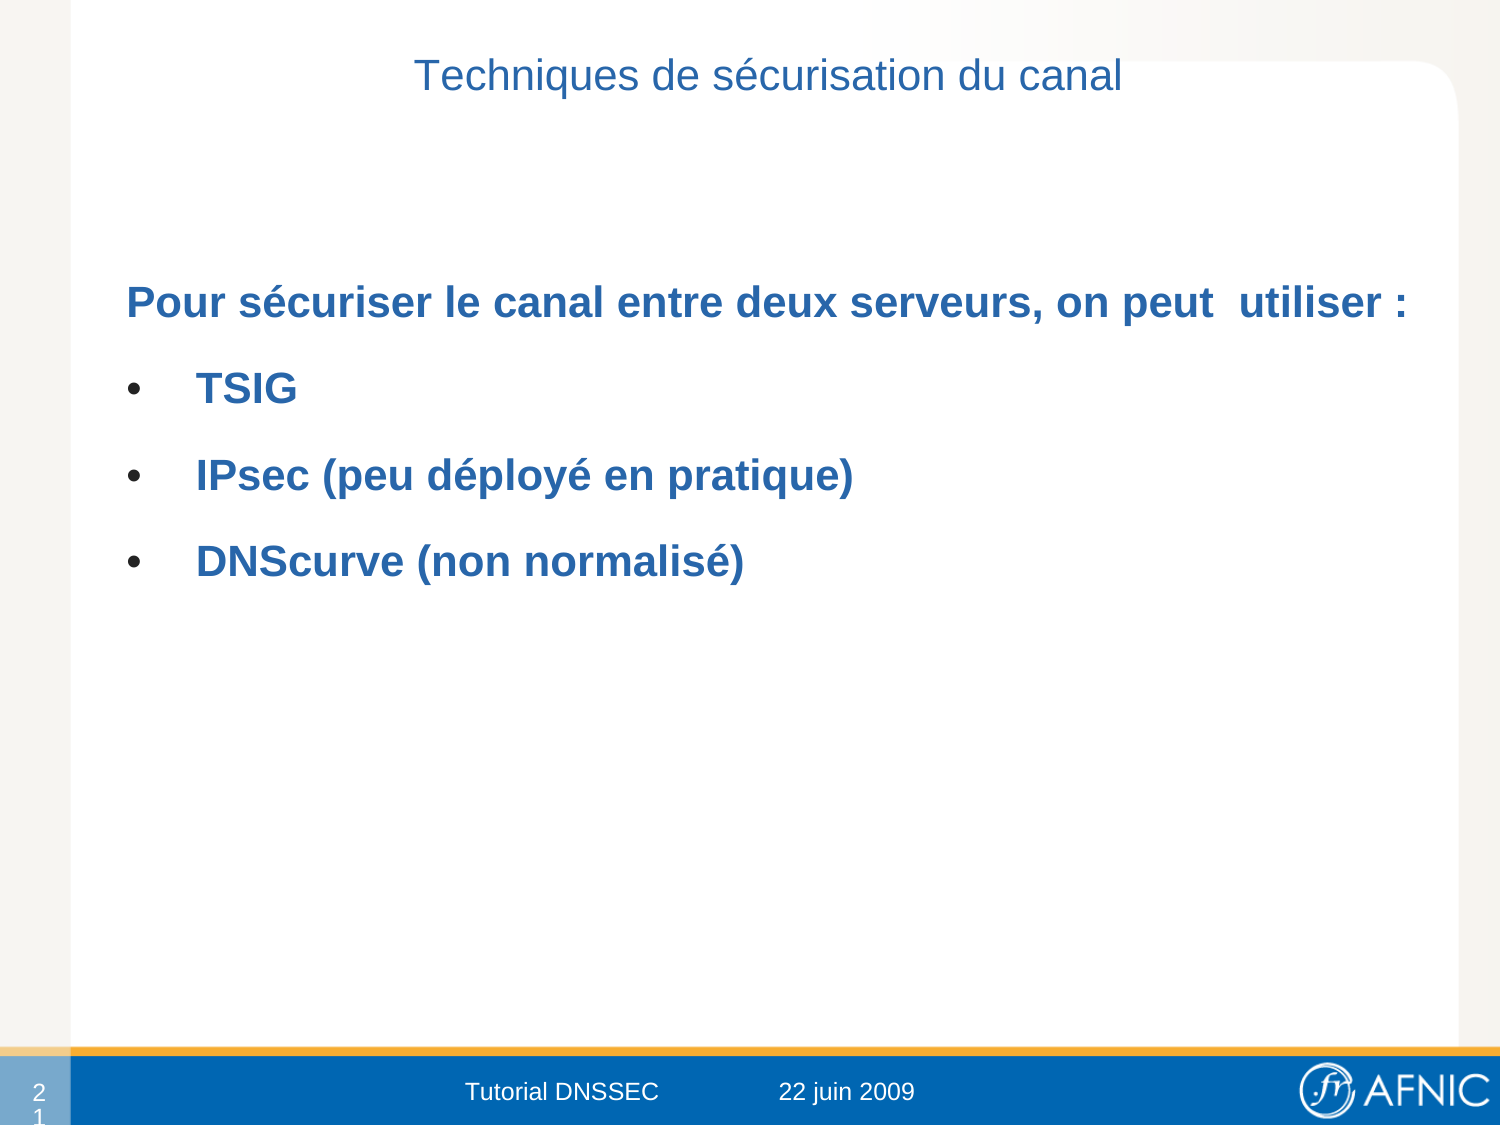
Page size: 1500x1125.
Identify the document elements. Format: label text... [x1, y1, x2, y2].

title Techniques de sécurisation du canal [112, 12, 1425, 138]
picture [0, 0, 1500, 1125]
list Pour sécuriser le canal entre deux serveurs, on peut utiliser : TSIG IPsec (peu déployé en pratique) DNScurve (non normalisé) [112, 266, 1425, 993]
